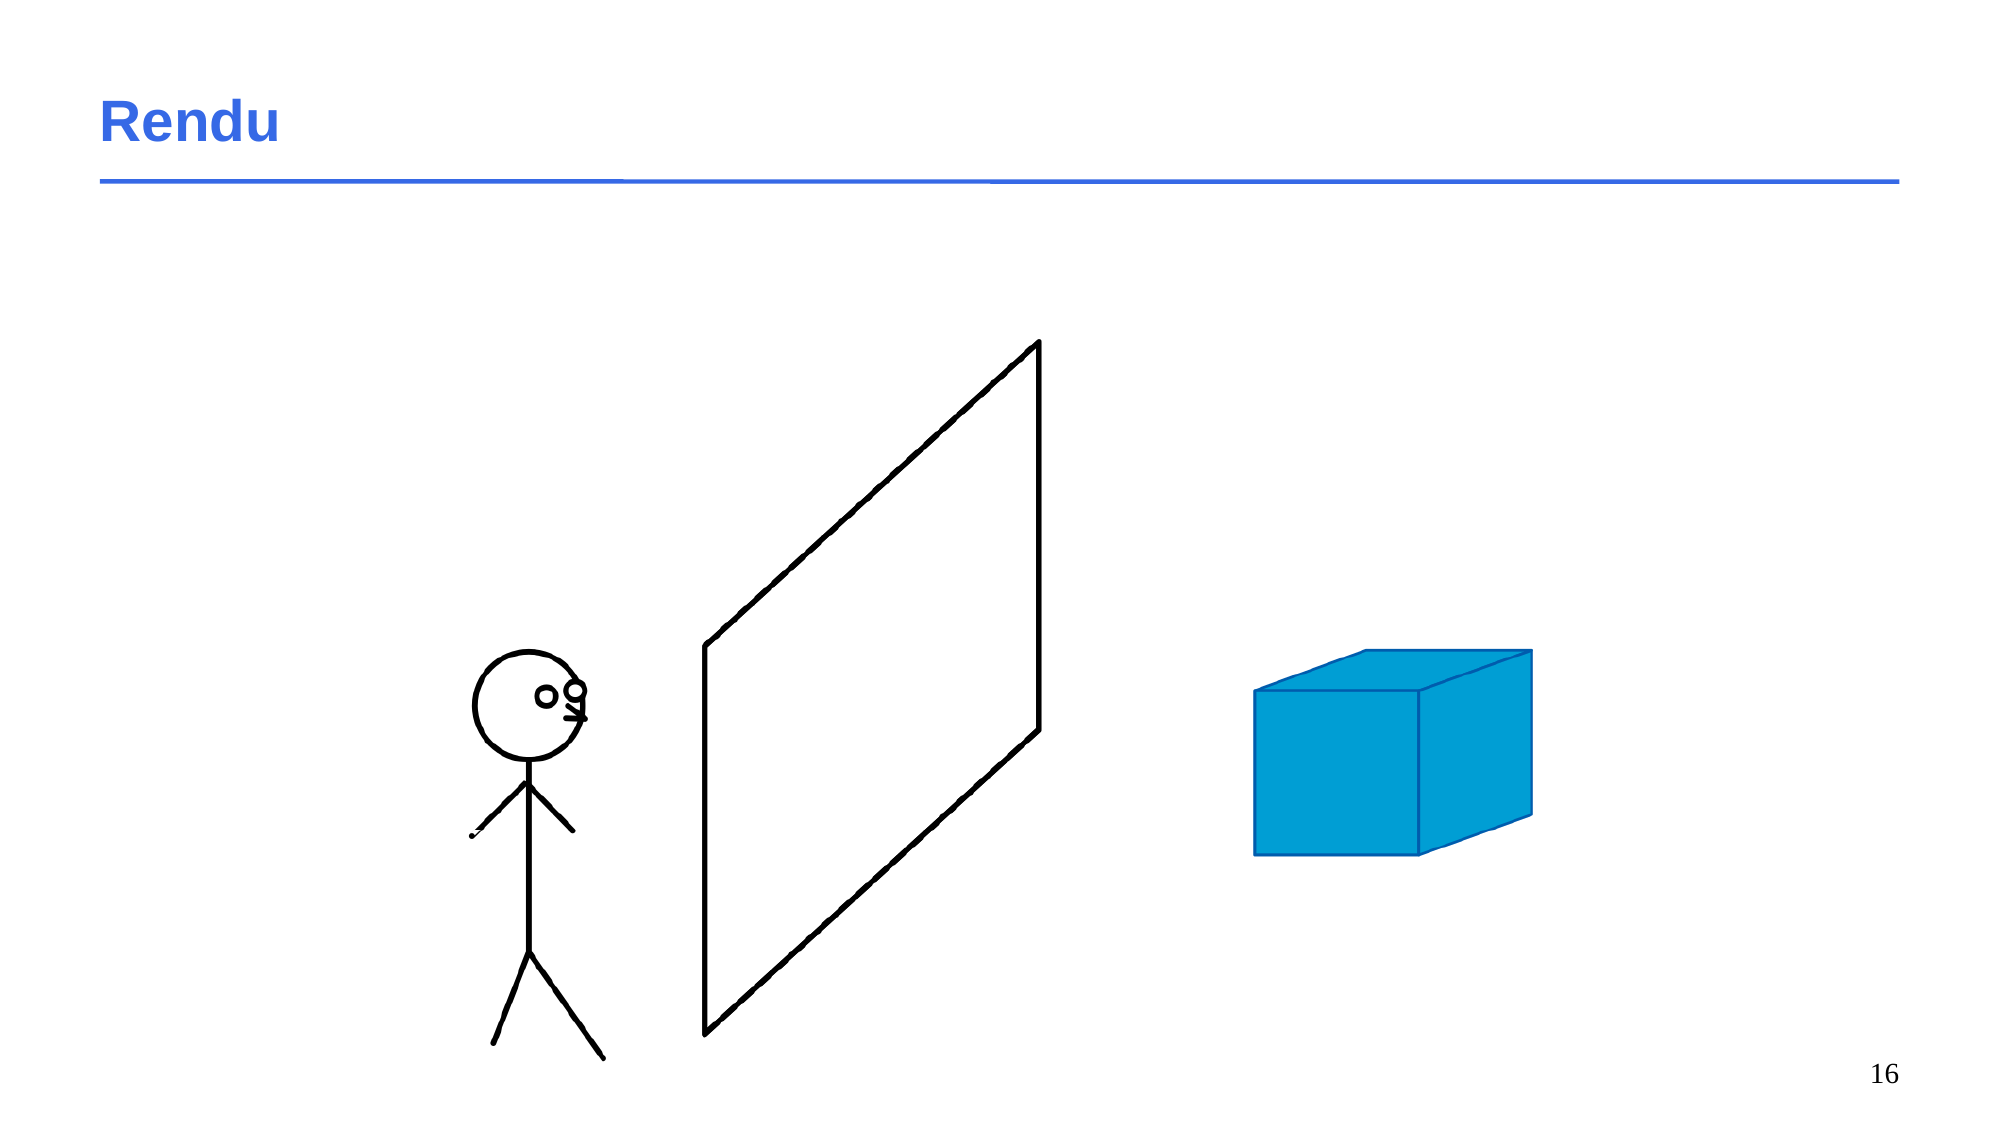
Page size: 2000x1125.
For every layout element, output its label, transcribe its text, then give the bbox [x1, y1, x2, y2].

title Rendu [99, 27, 1900, 215]
picture [299, 224, 1699, 1125]
